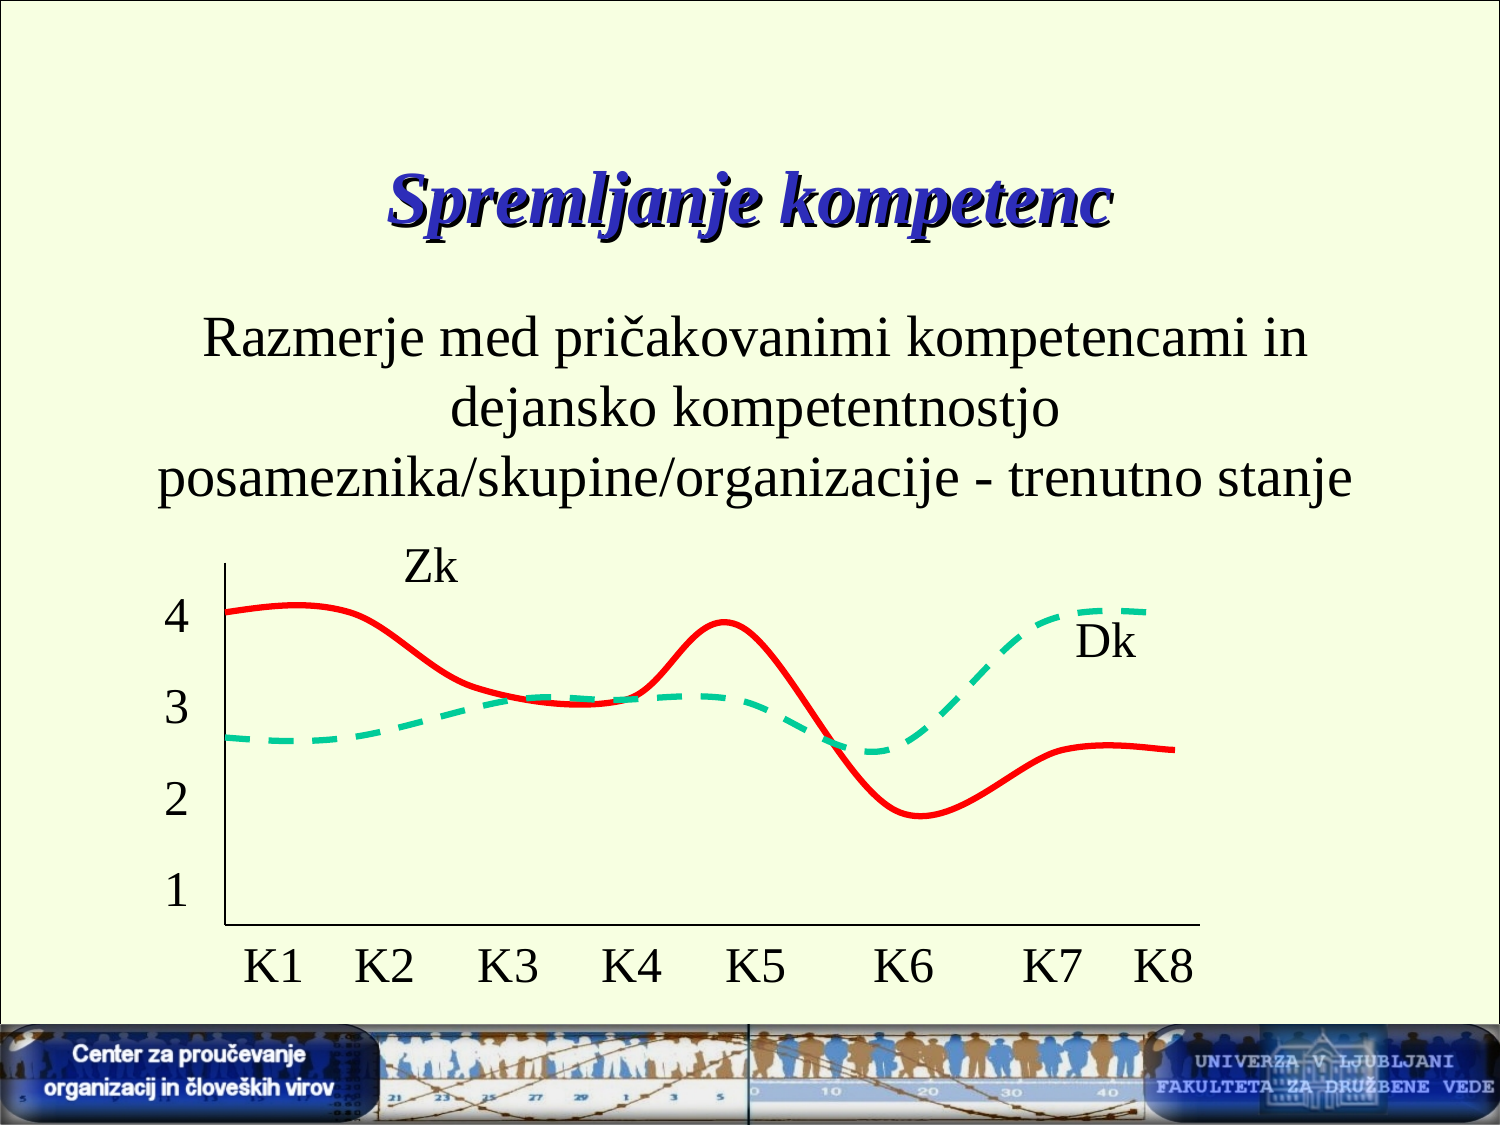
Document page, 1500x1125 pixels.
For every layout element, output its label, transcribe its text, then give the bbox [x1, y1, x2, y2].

title Spremljanje kompetenc [112, 99, 1388, 288]
text_box Razmerje med pričakovanimi kompetencami in dejansko kompetentnostjo posameznika/skupine/organizacije - trenutno stanje [100, 290, 1412, 517]
text_box Dk [1049, 599, 1163, 676]
text_box K1 K2 K3 K4 K5 K6 K7 K8 [225, 924, 1213, 1001]
picture [0, 1024, 1500, 1125]
text_box 4 3 2 1 [149, 575, 201, 925]
text_box Zk [299, 524, 563, 601]
